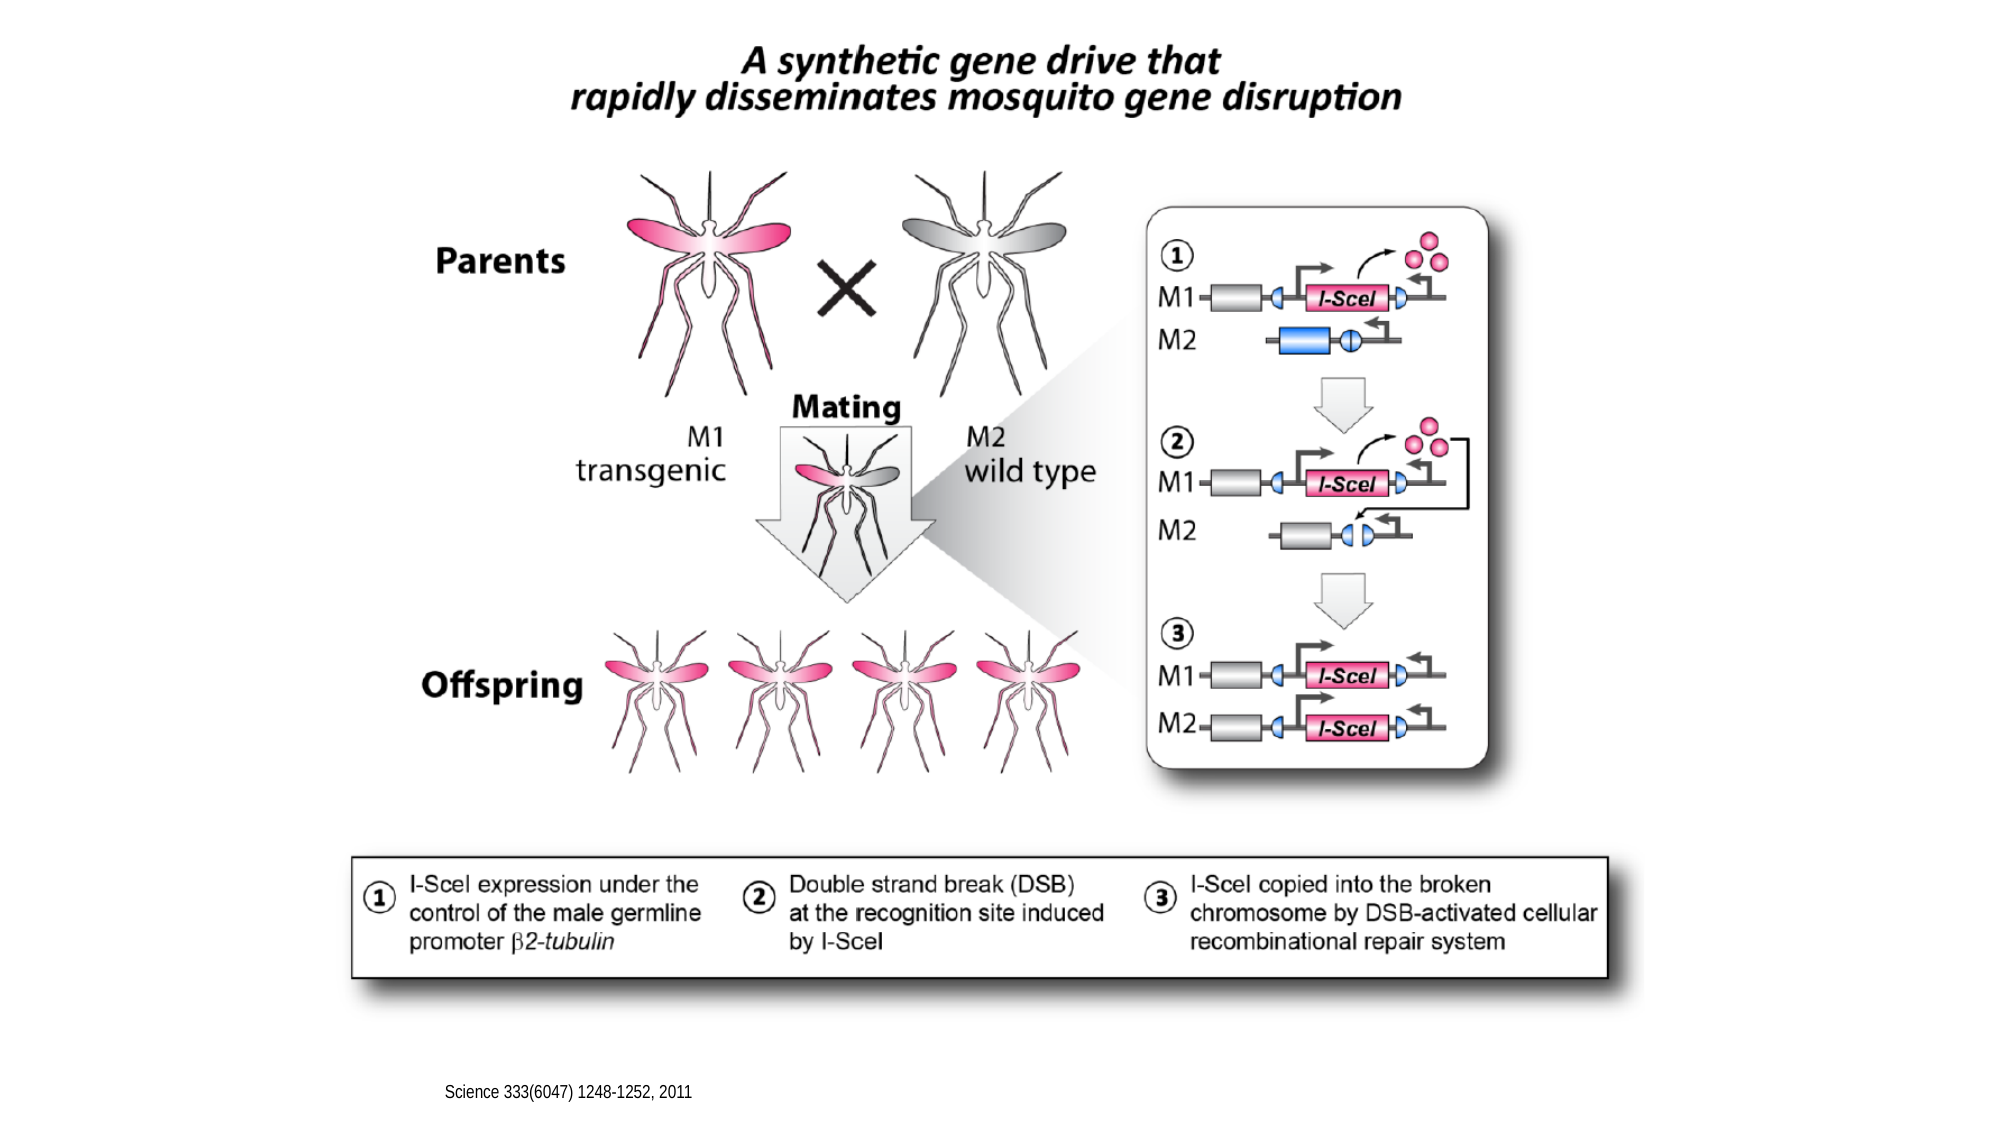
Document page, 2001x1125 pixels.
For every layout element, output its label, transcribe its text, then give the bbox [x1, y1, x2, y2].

picture [313, 35, 1652, 1022]
text_box Science 333(6047) 1248-1252, 2011 [429, 1072, 1430, 1110]
